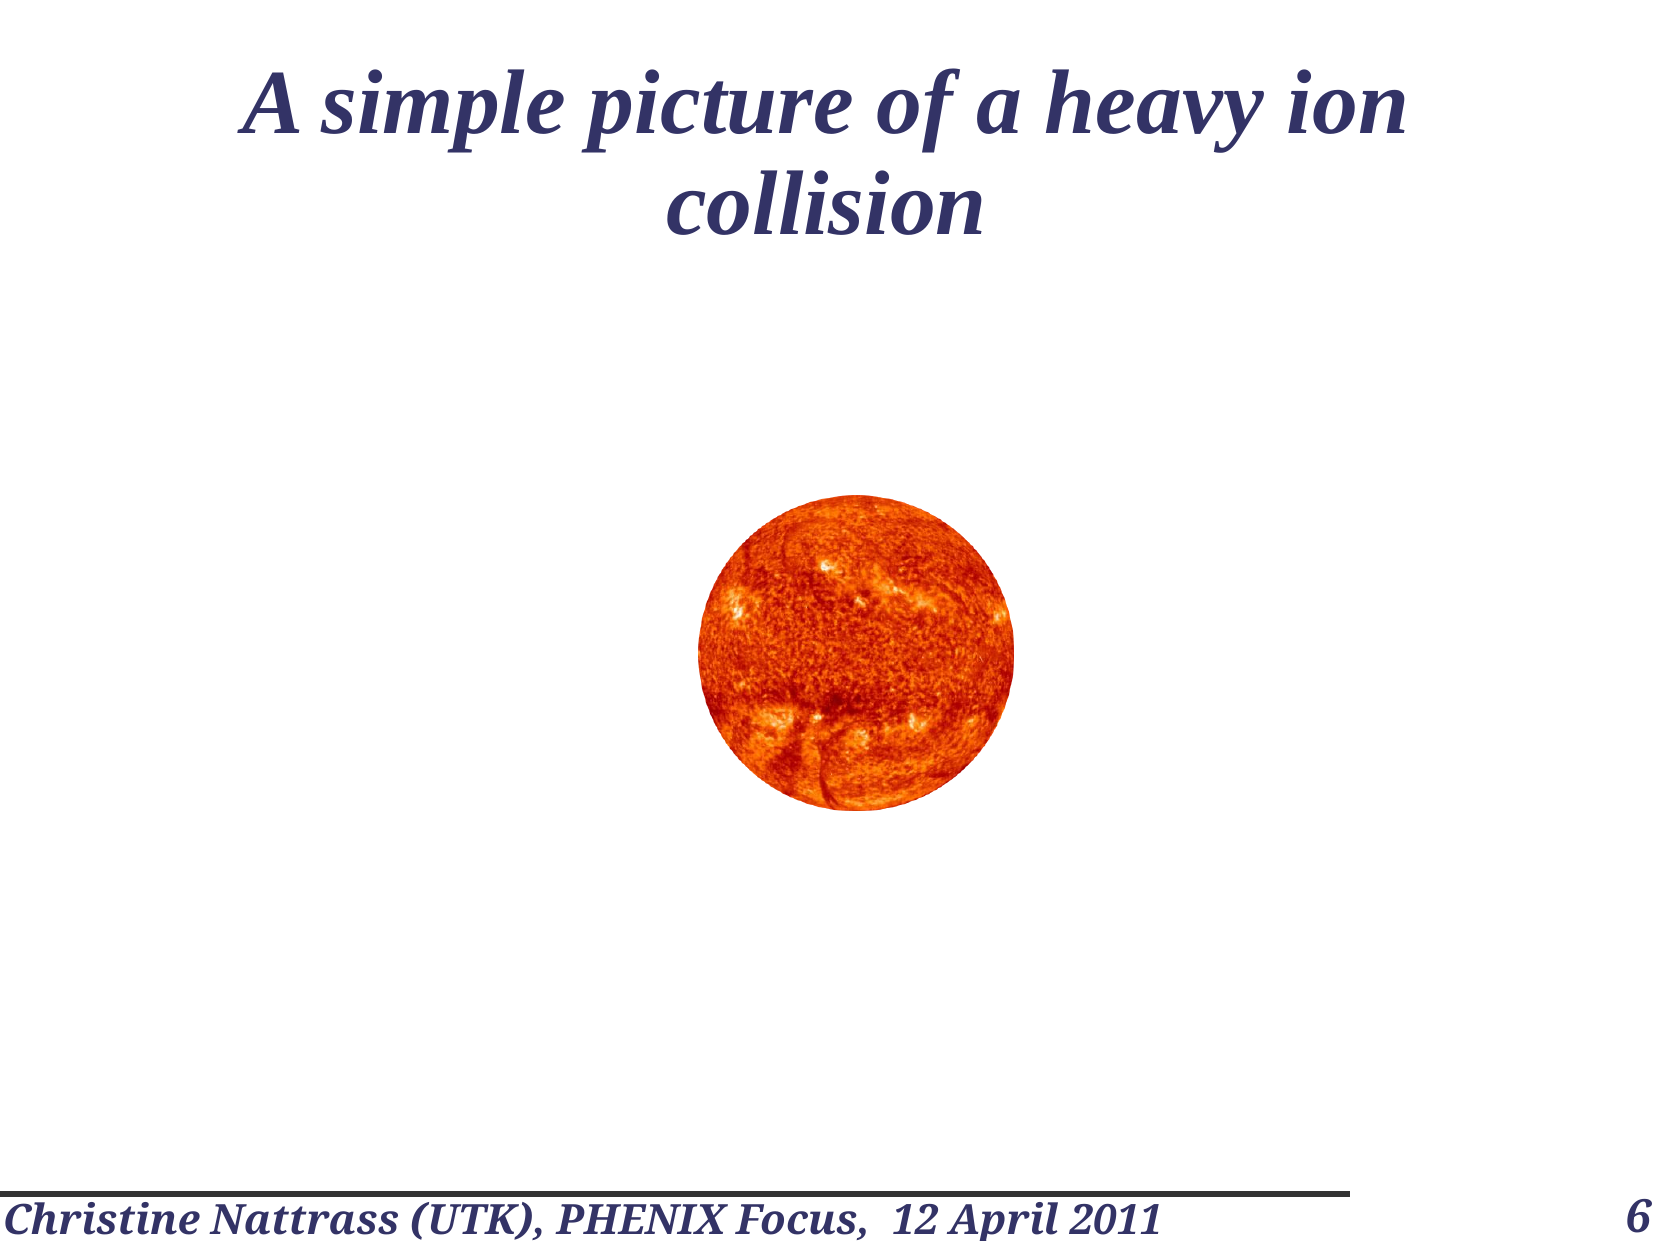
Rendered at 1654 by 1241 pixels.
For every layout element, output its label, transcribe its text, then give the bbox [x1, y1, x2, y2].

picture [698, 495, 1014, 811]
title A simple picture of a heavy ion collision [82, 49, 1571, 257]
